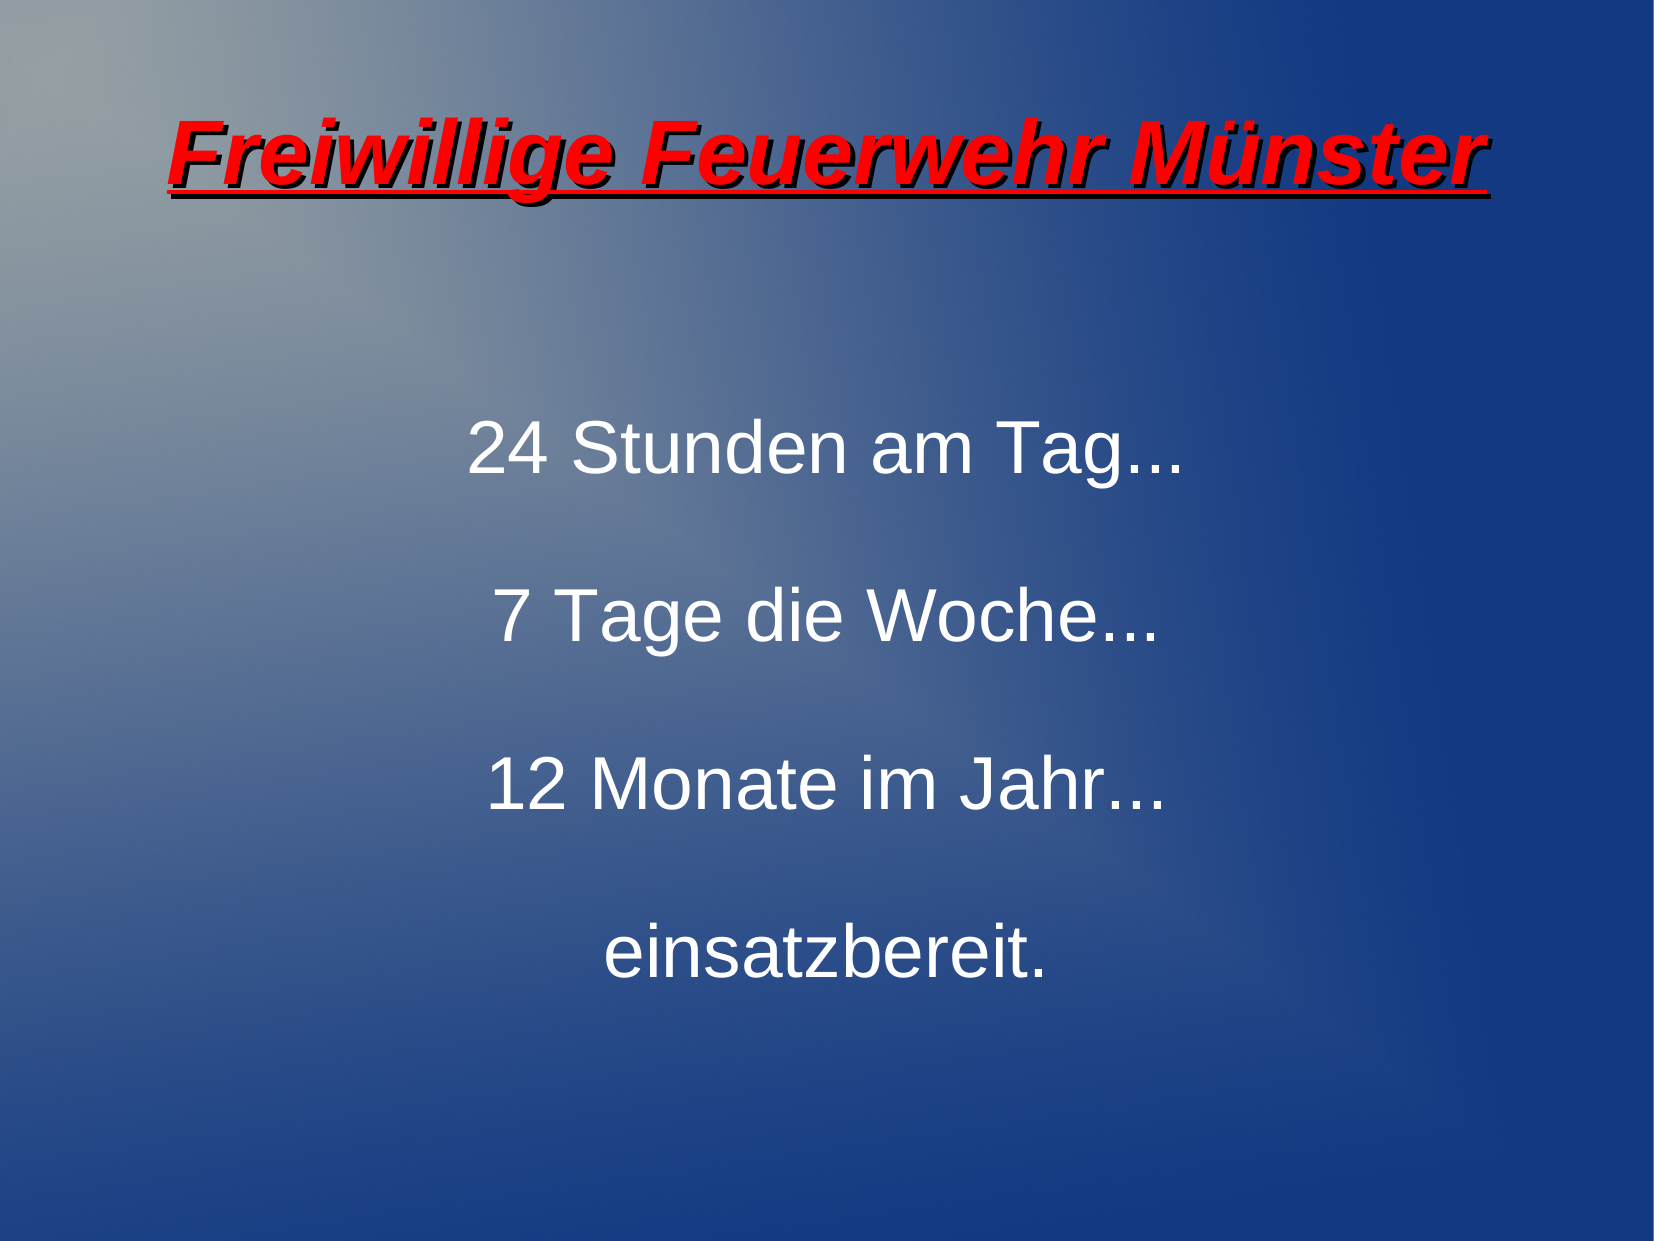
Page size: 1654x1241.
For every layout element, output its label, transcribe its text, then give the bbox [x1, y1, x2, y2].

picture [0, 0, 1654, 1241]
title Freiwillige Feuerwehr Münster [82, 49, 1571, 257]
subtitle 24 Stunden am Tag... 7 Tage die Woche... 12 Monate im Jahr... einsatzbereit. [82, 290, 1571, 1109]
